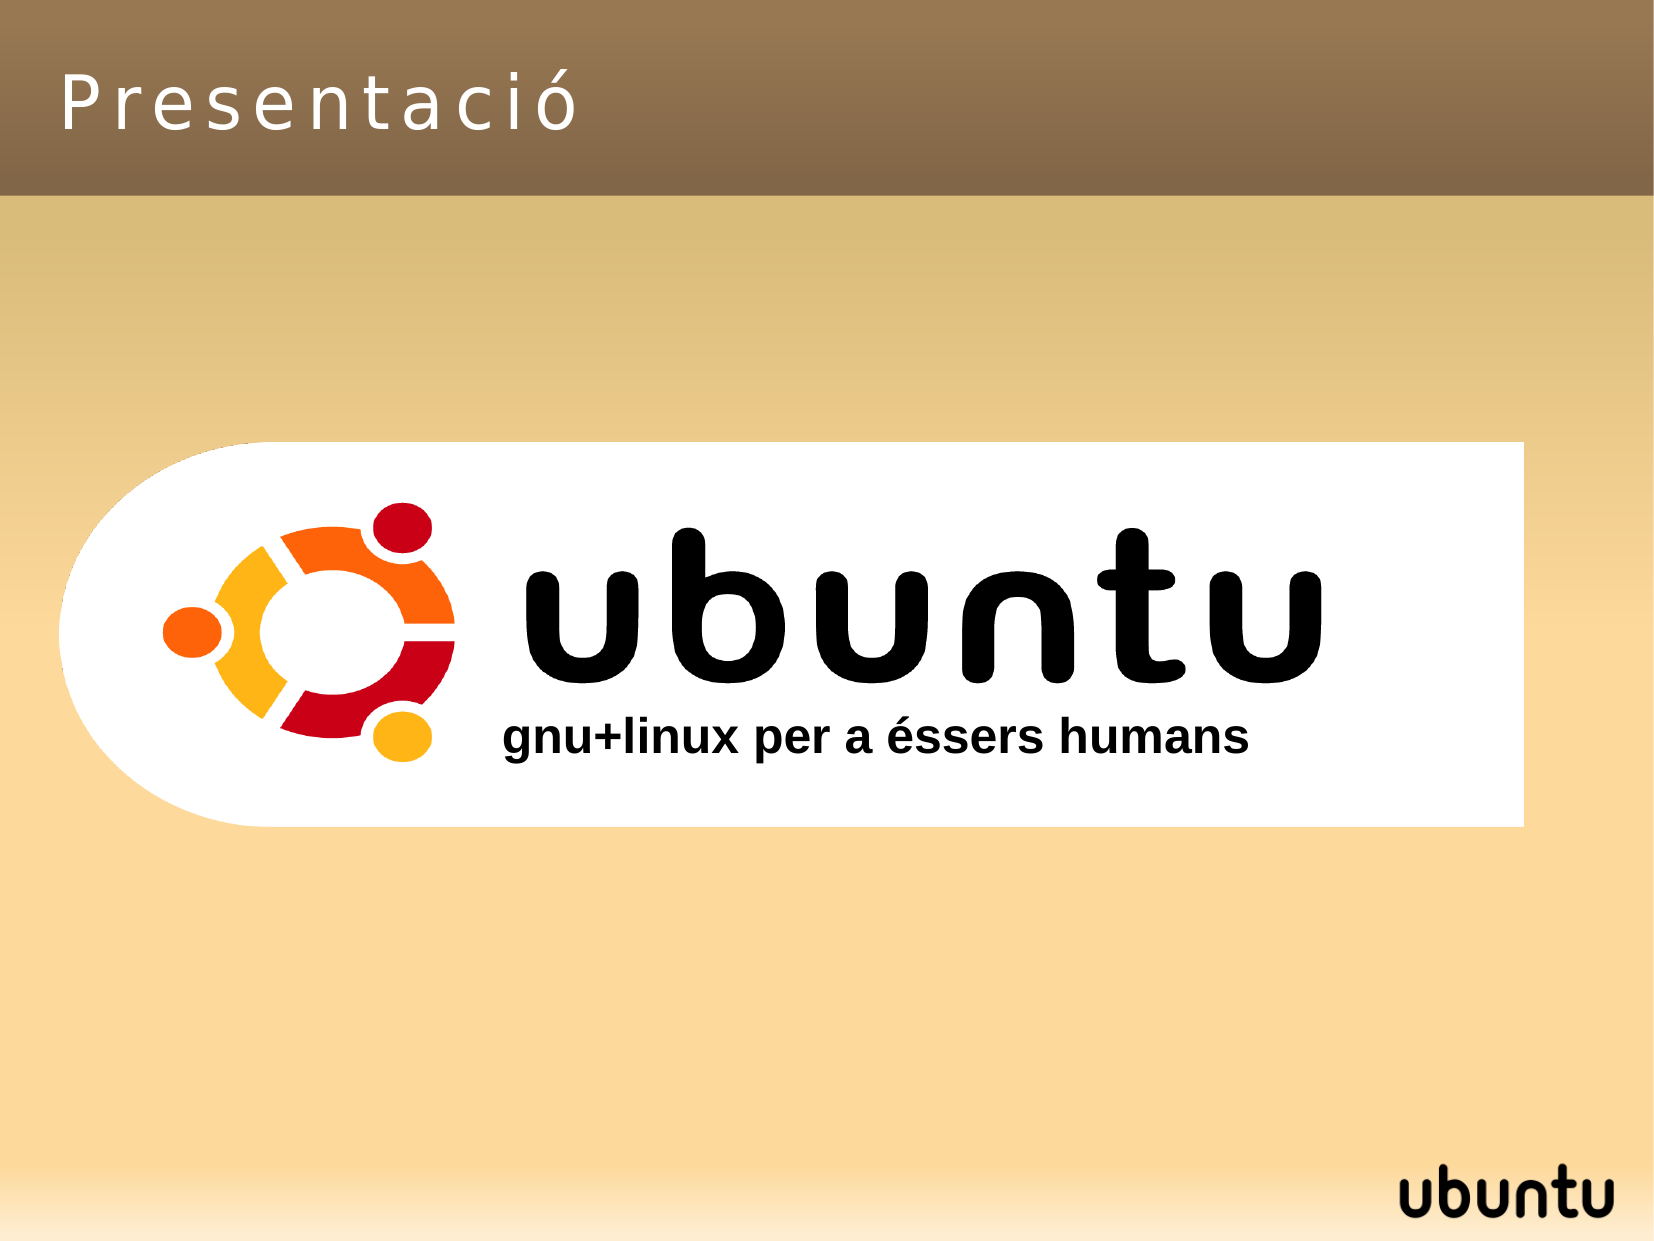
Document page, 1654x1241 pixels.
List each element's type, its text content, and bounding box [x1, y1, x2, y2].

picture [0, 0, 1654, 1241]
text_box gnu+linux per a éssers humans [501, 708, 1595, 813]
title Presentació [59, 29, 1595, 178]
